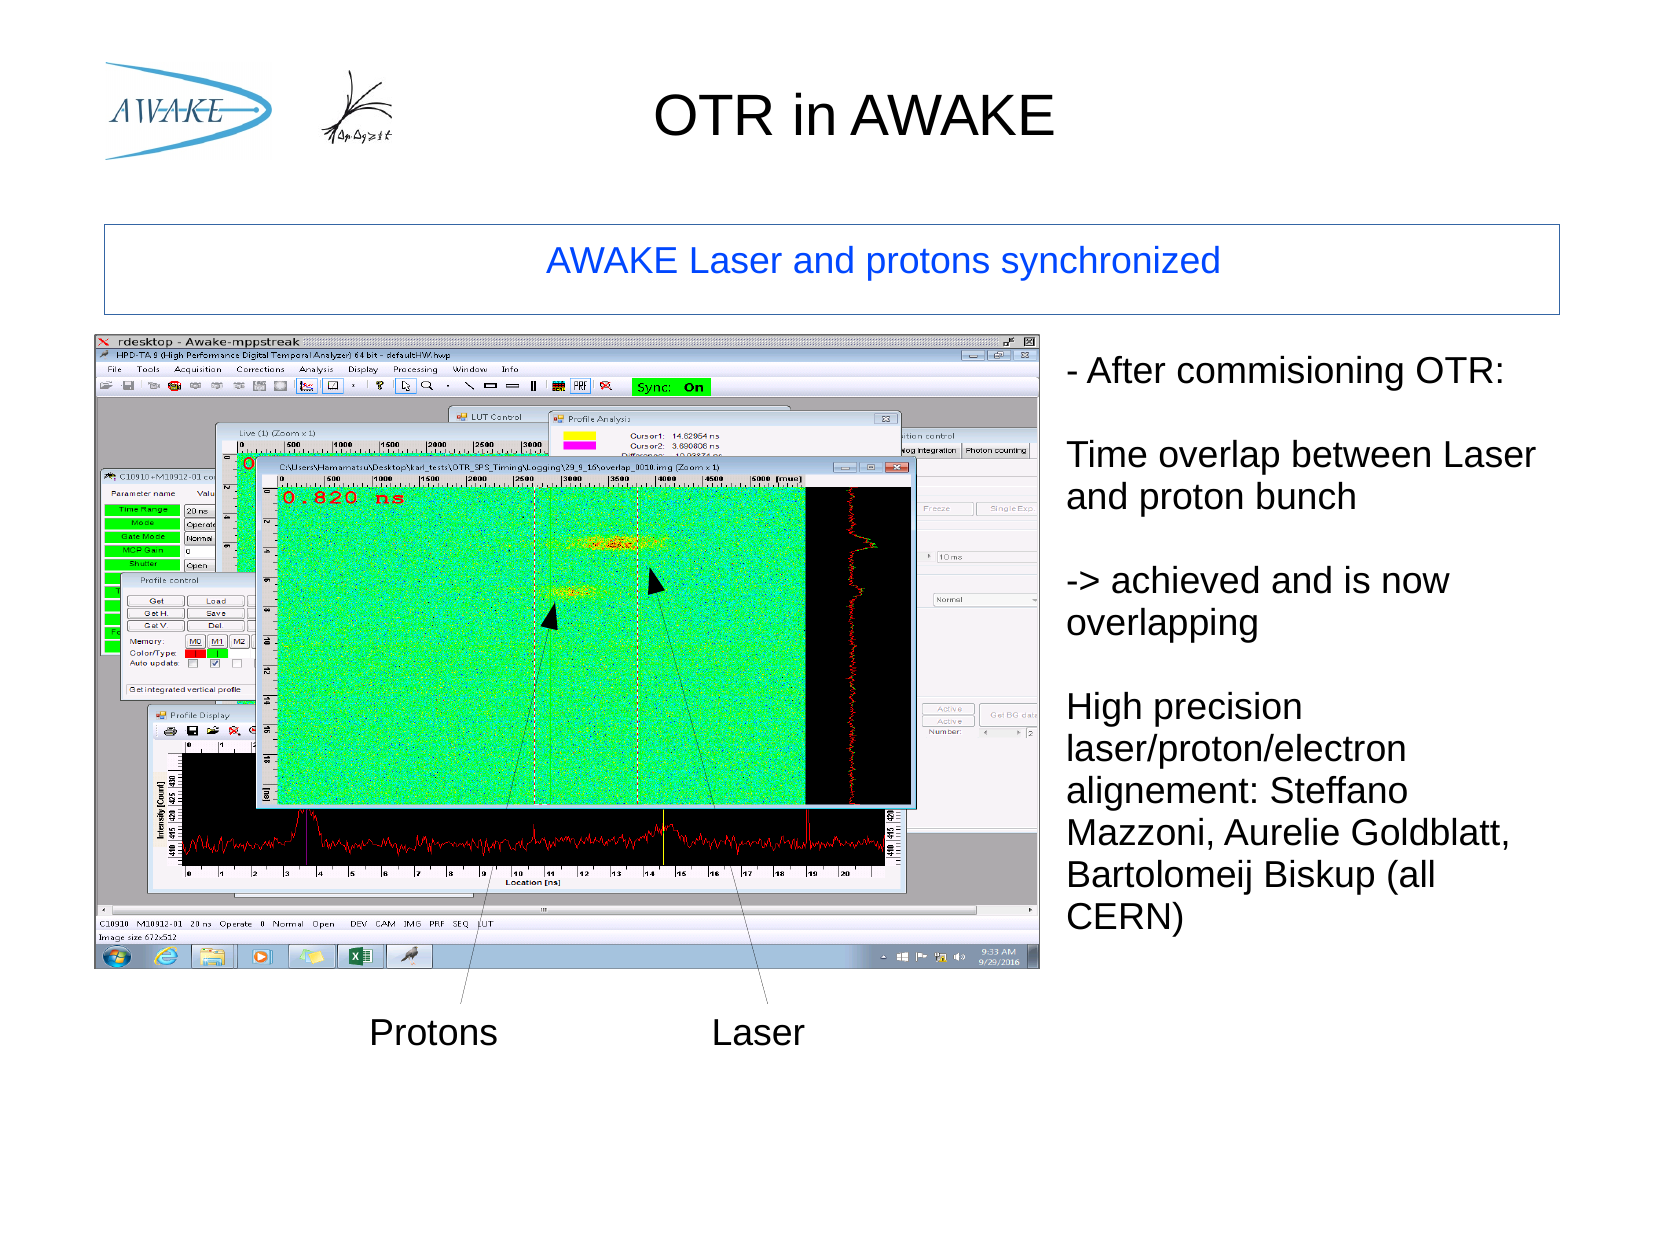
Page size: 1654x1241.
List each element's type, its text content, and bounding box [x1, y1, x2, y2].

picture [318, 70, 392, 144]
picture [105, 62, 272, 160]
text_box Protons [354, 1003, 626, 1061]
title OTR in AWAKE [435, 49, 1275, 181]
text_box AWAKE Laser and protons synchronized [176, 229, 1556, 328]
picture [94, 334, 1040, 969]
text_box - After commisioning OTR: Time overlap between Laser and proton bunch -> achieved and is now overlapping High precision laser/proton/electron alignement: Steffano Mazzoni, Aurelie Goldblatt, Bartolomeij Biskup (all CERN) [1051, 342, 1560, 946]
text_box Laser [696, 1003, 1004, 1061]
